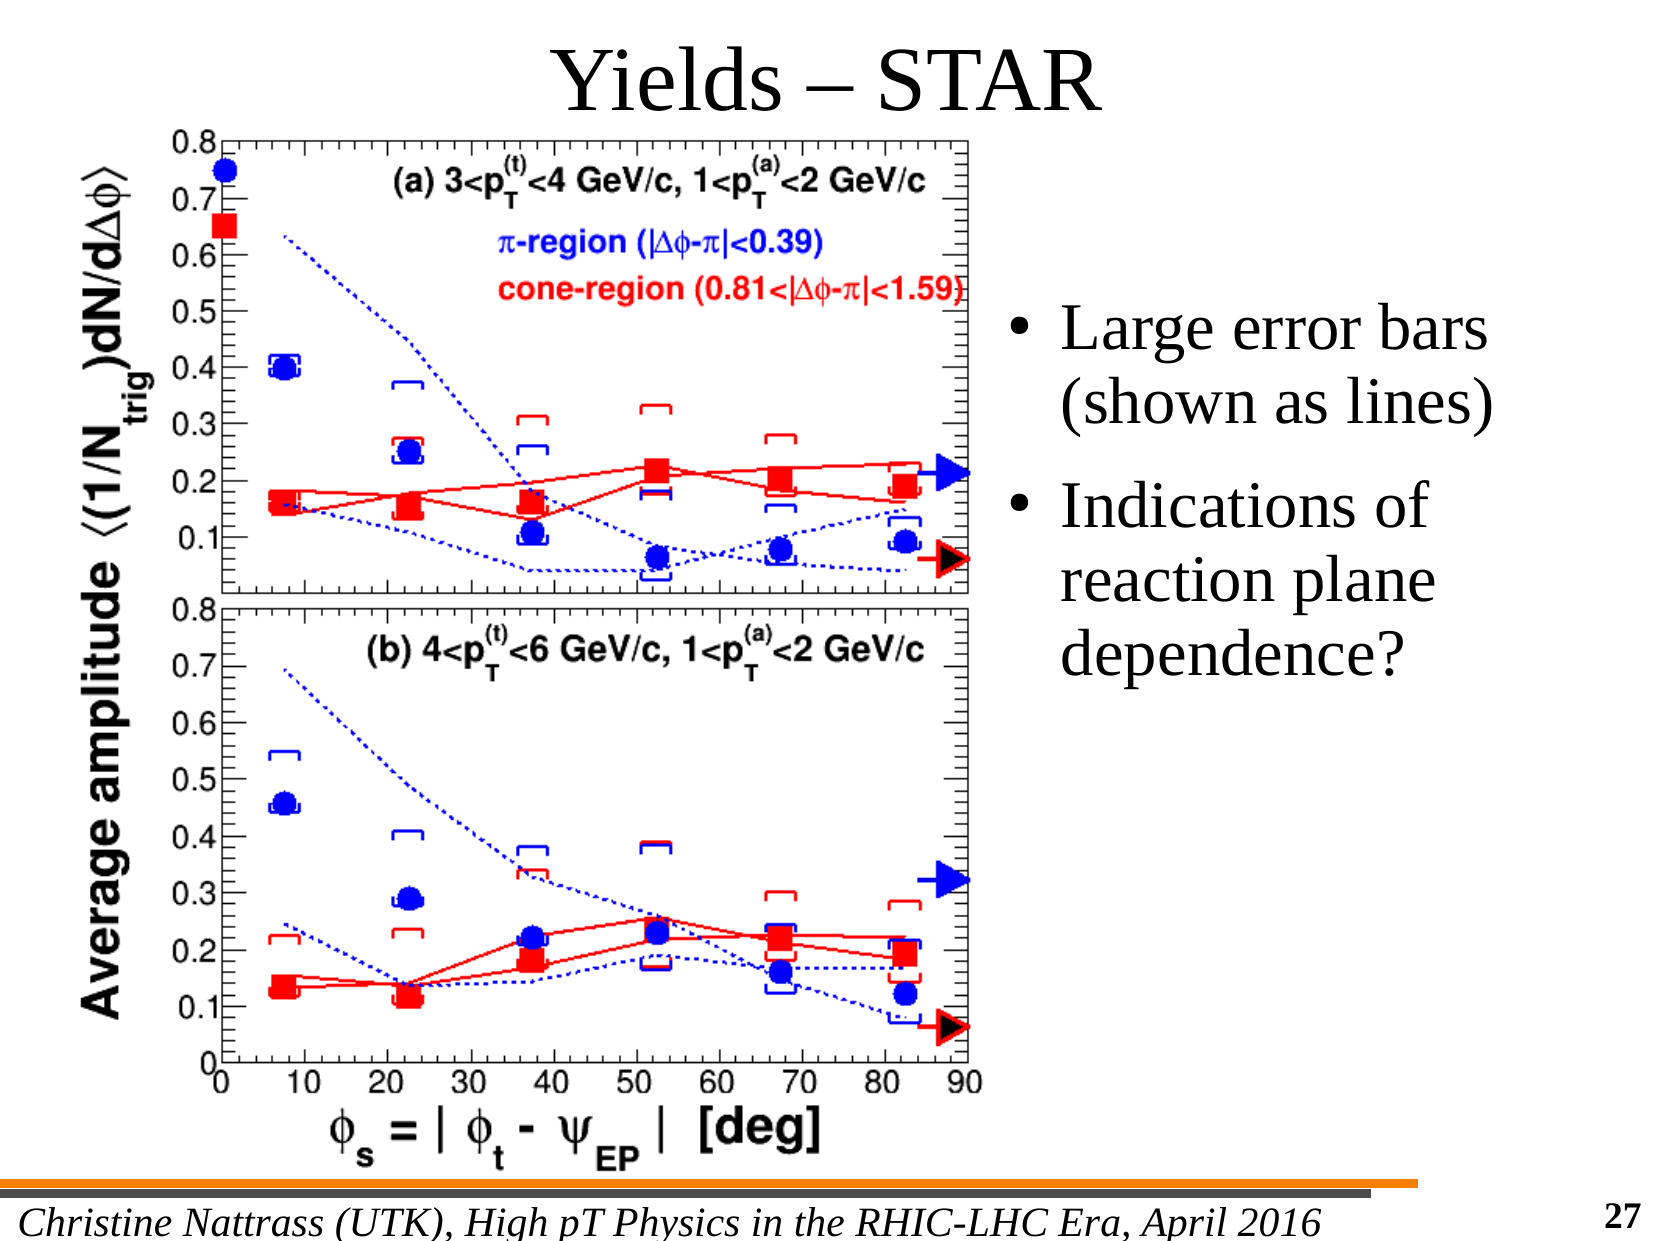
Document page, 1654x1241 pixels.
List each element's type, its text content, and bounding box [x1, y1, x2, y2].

picture [64, 128, 994, 1179]
list Large error bars (shown as lines) Indications of reaction plane dependence? [990, 290, 1572, 1010]
title Yields – STAR [82, 13, 1571, 145]
